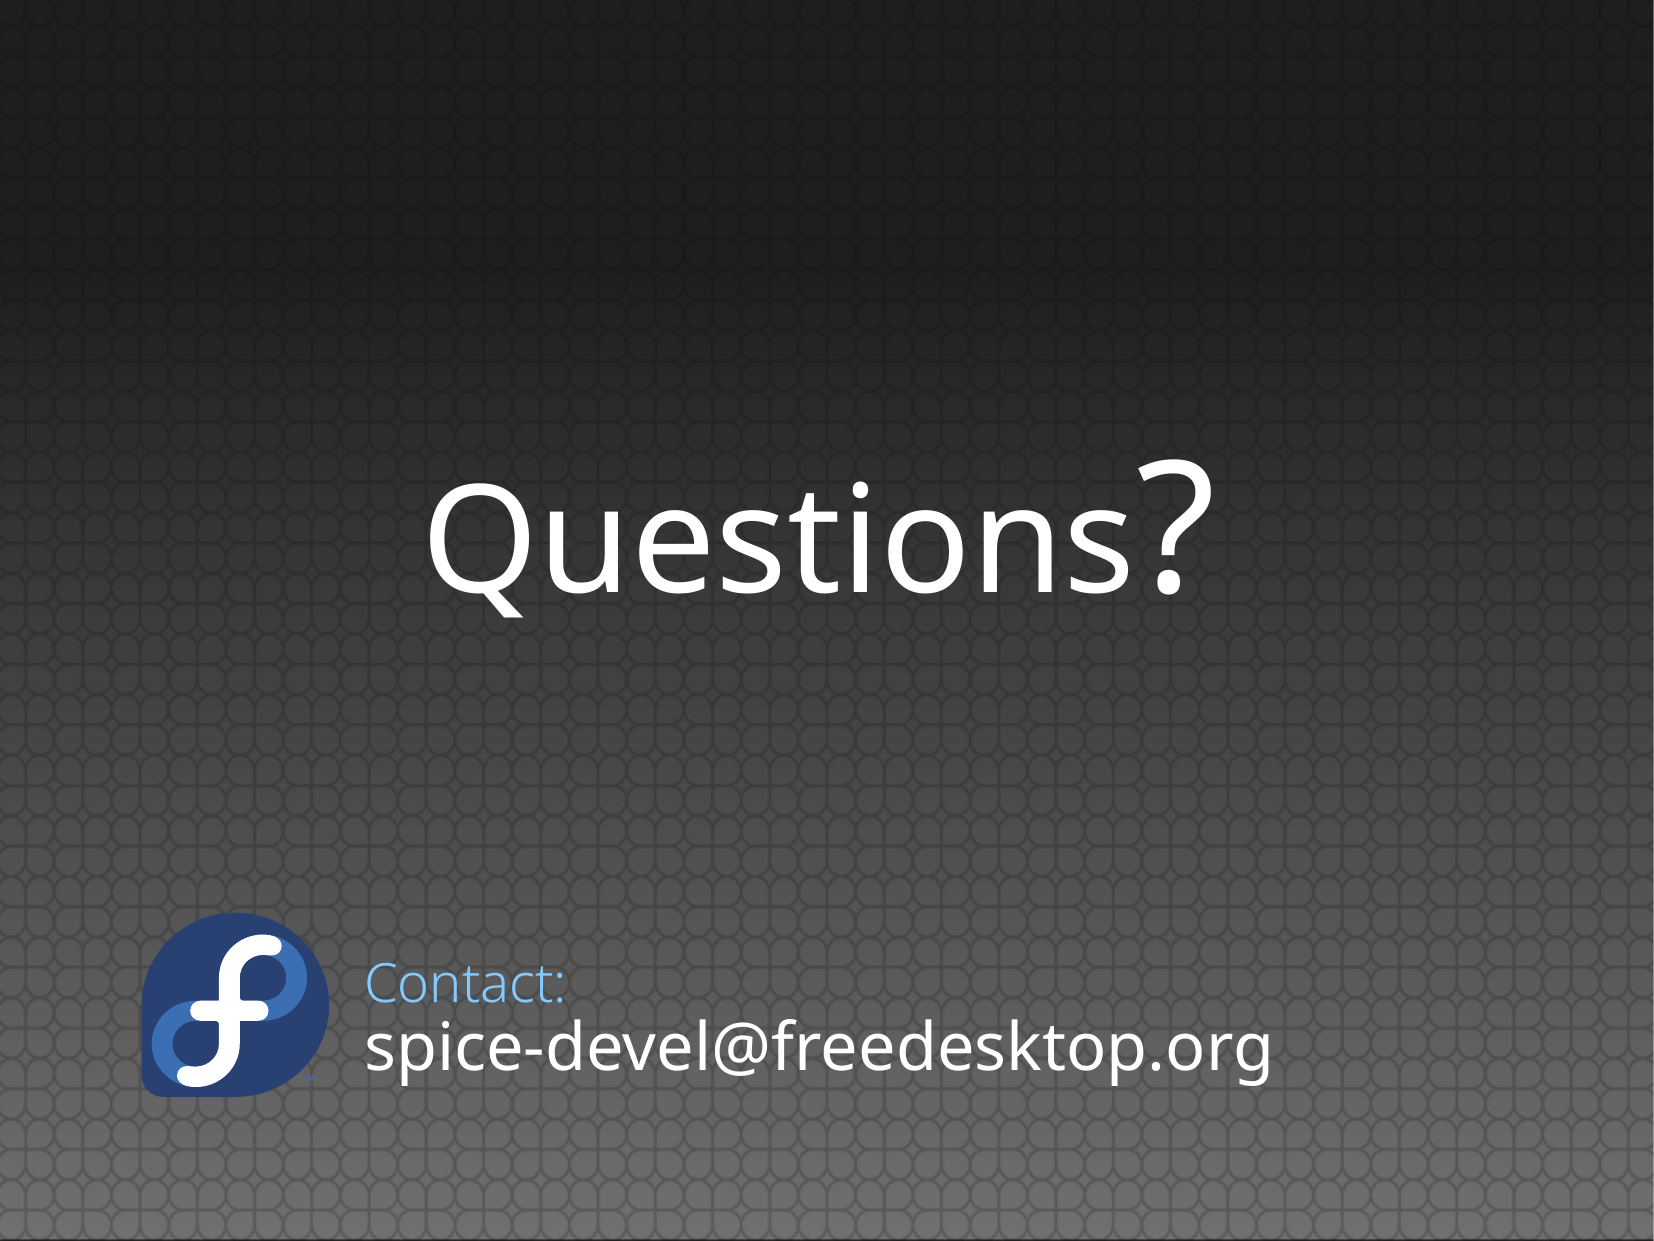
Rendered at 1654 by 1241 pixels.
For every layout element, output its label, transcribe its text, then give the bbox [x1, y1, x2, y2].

title Questions? [30, 428, 1606, 615]
picture [0, 0, 1654, 1241]
text_box spice-devel@freedesktop.org [349, 992, 1455, 1075]
text_box Contact: [349, 937, 703, 1013]
